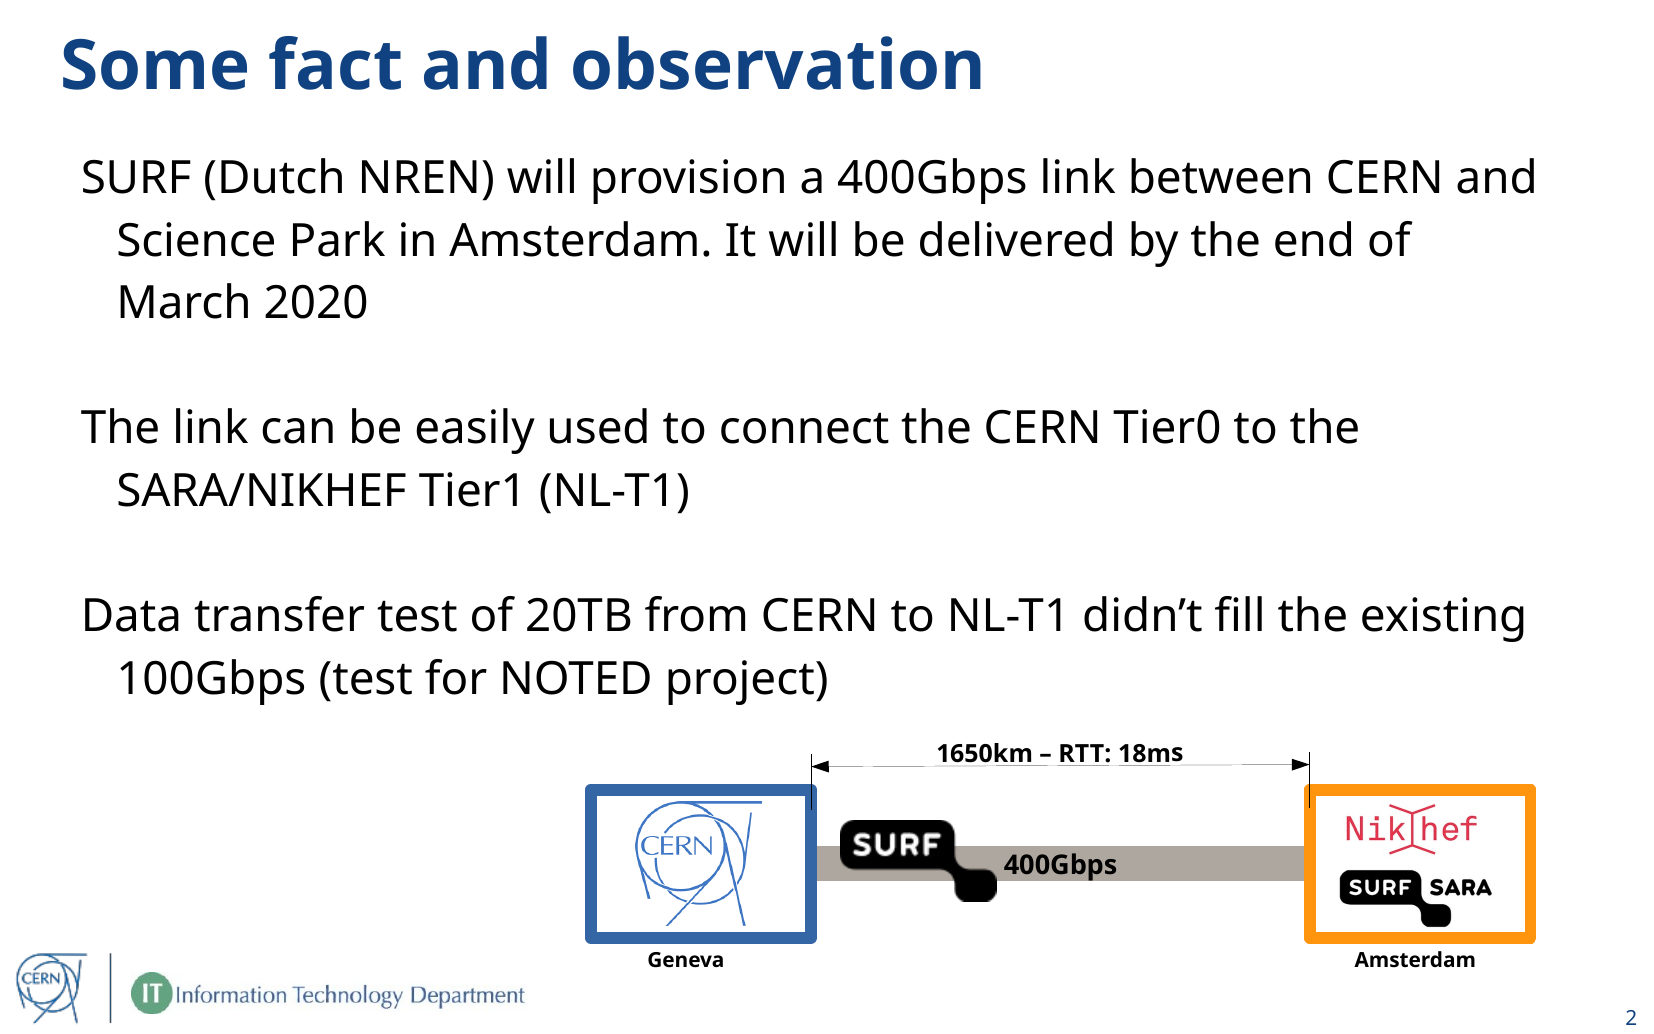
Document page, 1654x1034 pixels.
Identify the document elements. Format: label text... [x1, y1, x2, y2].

text_box SURF (Dutch NREN) will provision a 400Gbps link between CERN and Science Park in Amsterdam. It will be delivered by the end of March 2020 The link can be easily used to connect the CERN Tier0 to the SARA/NIKHEF Tier1 (NL-T1) Data transfer test of 20TB from CERN to NL-T1 didn’t fill the existing 100Gbps (test for NOTED project) [66, 137, 1564, 711]
picture [19, 985, 64, 1002]
title Some fact and observation [60, 0, 1528, 138]
text_box Geneva [632, 937, 812, 981]
picture [840, 820, 997, 902]
picture [48, 991, 64, 1010]
picture [16, 985, 64, 1032]
picture [635, 801, 762, 927]
text_box Amsterdam [1339, 937, 1519, 981]
picture [131, 972, 774, 1014]
picture [1326, 800, 1498, 858]
picture [1331, 864, 1500, 930]
